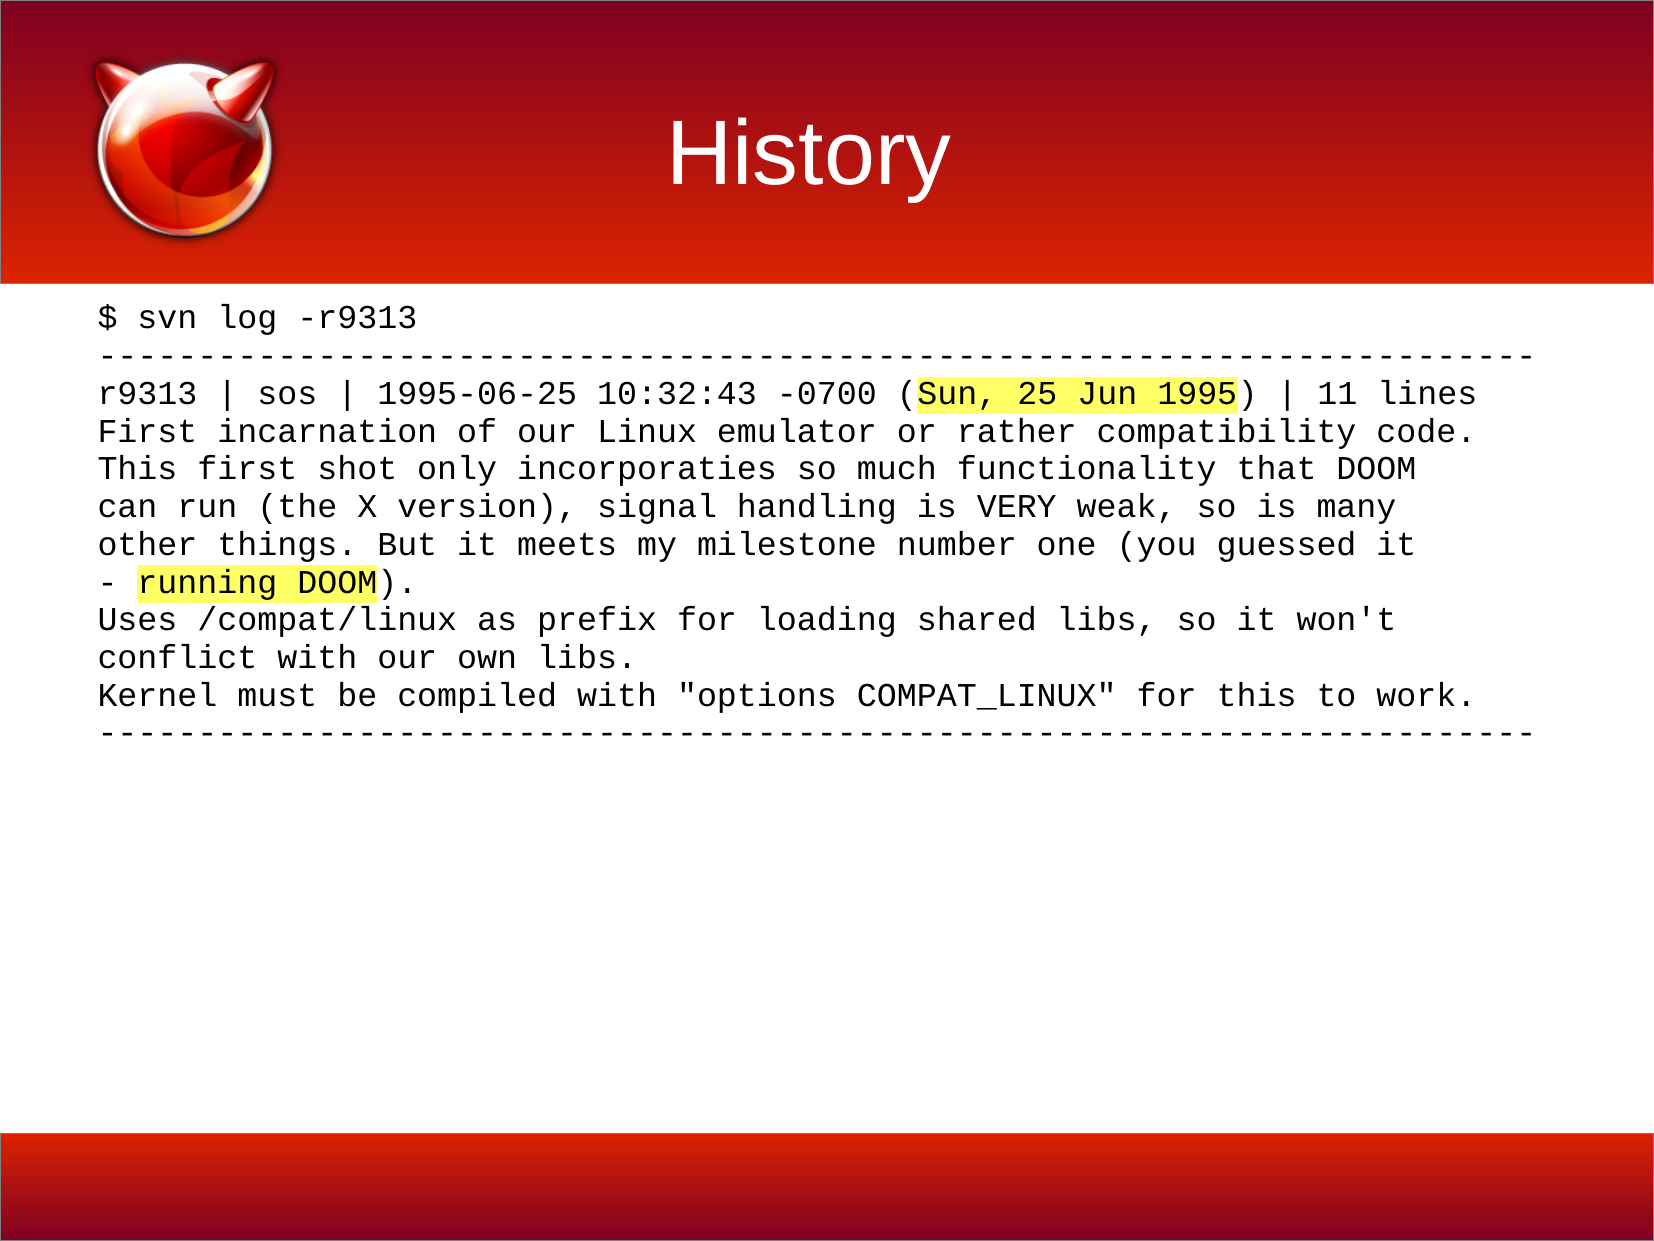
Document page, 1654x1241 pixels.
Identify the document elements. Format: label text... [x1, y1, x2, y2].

title History [82, 49, 1536, 257]
text_box $ svn log -r9313 ------------------------------------------------------------------------ r9313 | sos | 1995-06-25 10:32:43 -0700 (Sun, 25 Jun 1995) | 11 lines First incarnation of our Linux emulator or rather compatibility code. This first shot only incorporaties so much functionality that DOOM can run (the X version), signal handling is VERY weak, so is many other things. But it meets my milestone number one (you guessed it - running DOOM). Uses /compat/linux as prefix for loading shared libs, so it won't conflict with our own libs. Kernel must be compiled with "options COMPAT_LINUX" for this to work. ------------------------------------------------------------------------ [82, 293, 1571, 981]
